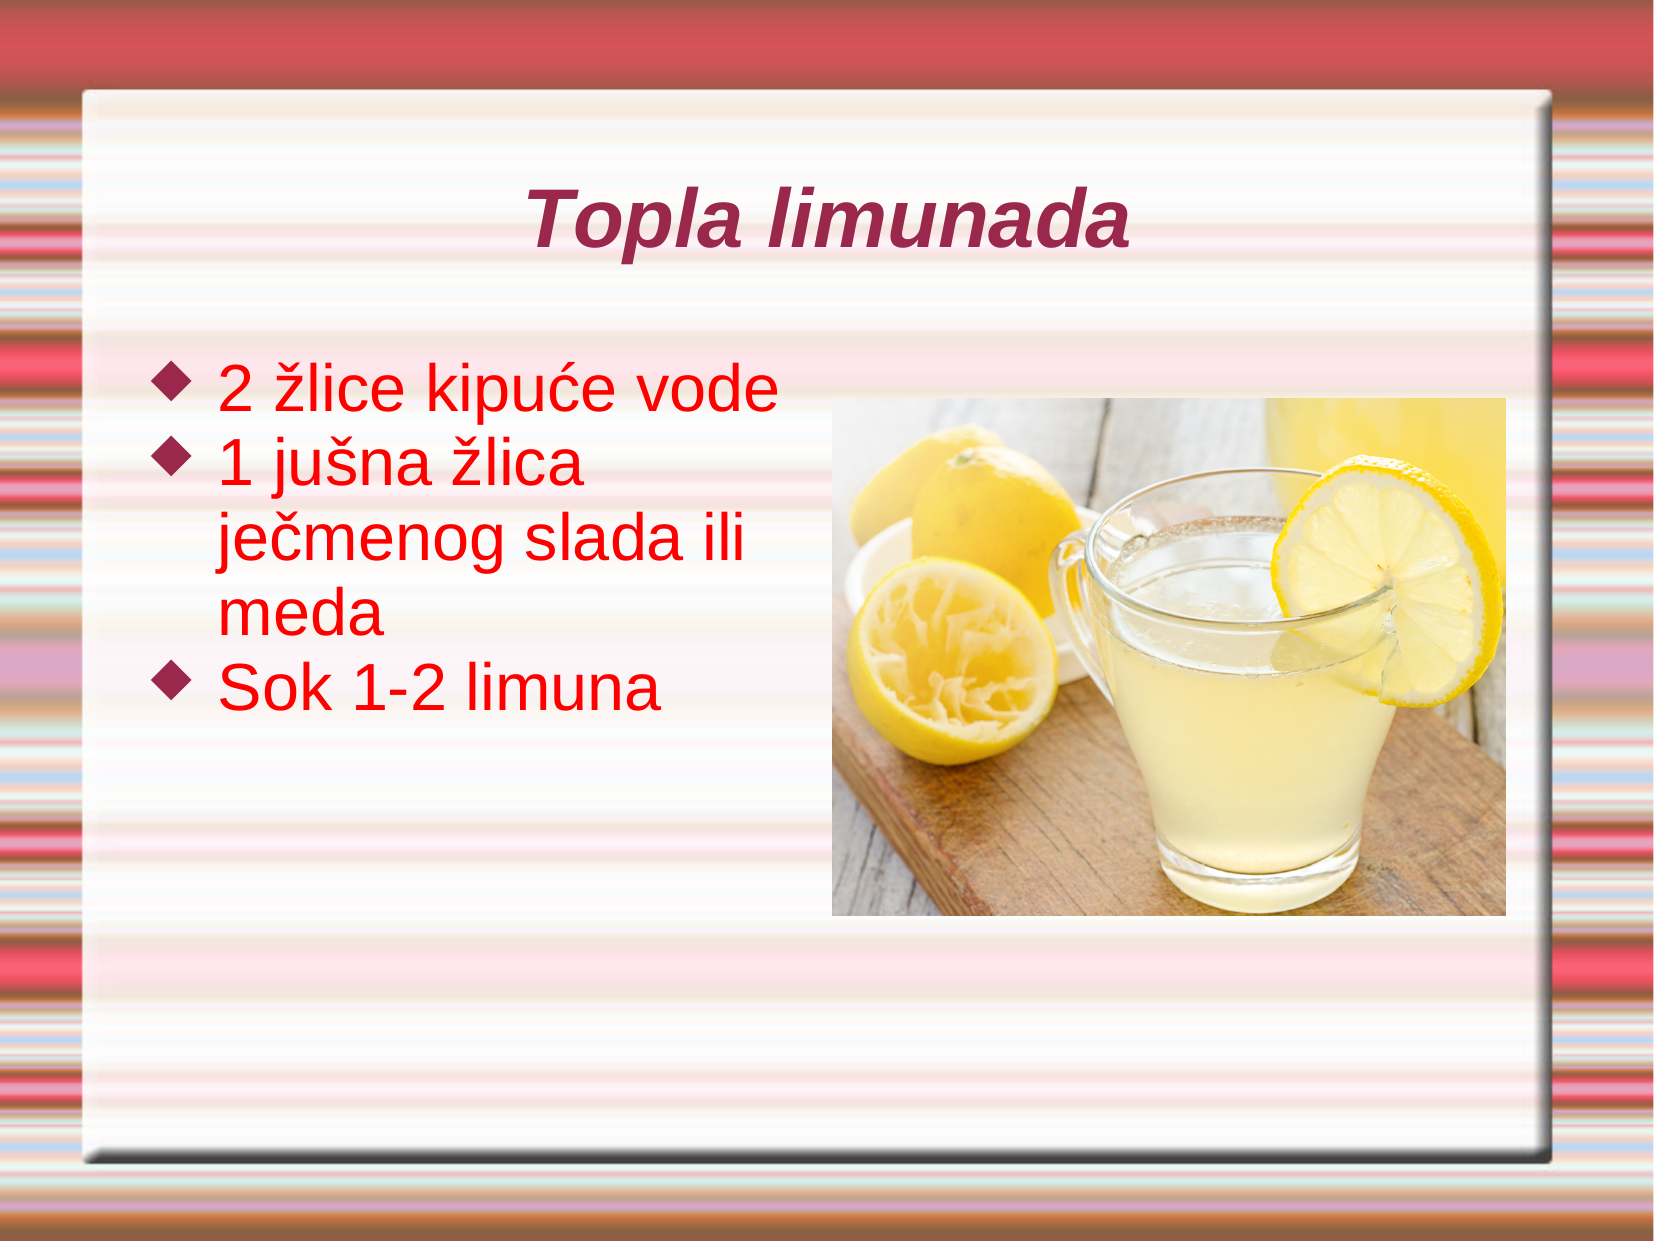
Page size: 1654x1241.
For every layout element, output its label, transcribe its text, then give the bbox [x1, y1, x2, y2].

list 2 žlice kipuće vode 1 jušna žlica ječmenog slada ili meda Sok 1-2 limuna [134, 350, 809, 1118]
title Topla limunada [121, 122, 1534, 315]
picture [0, 0, 1654, 1241]
